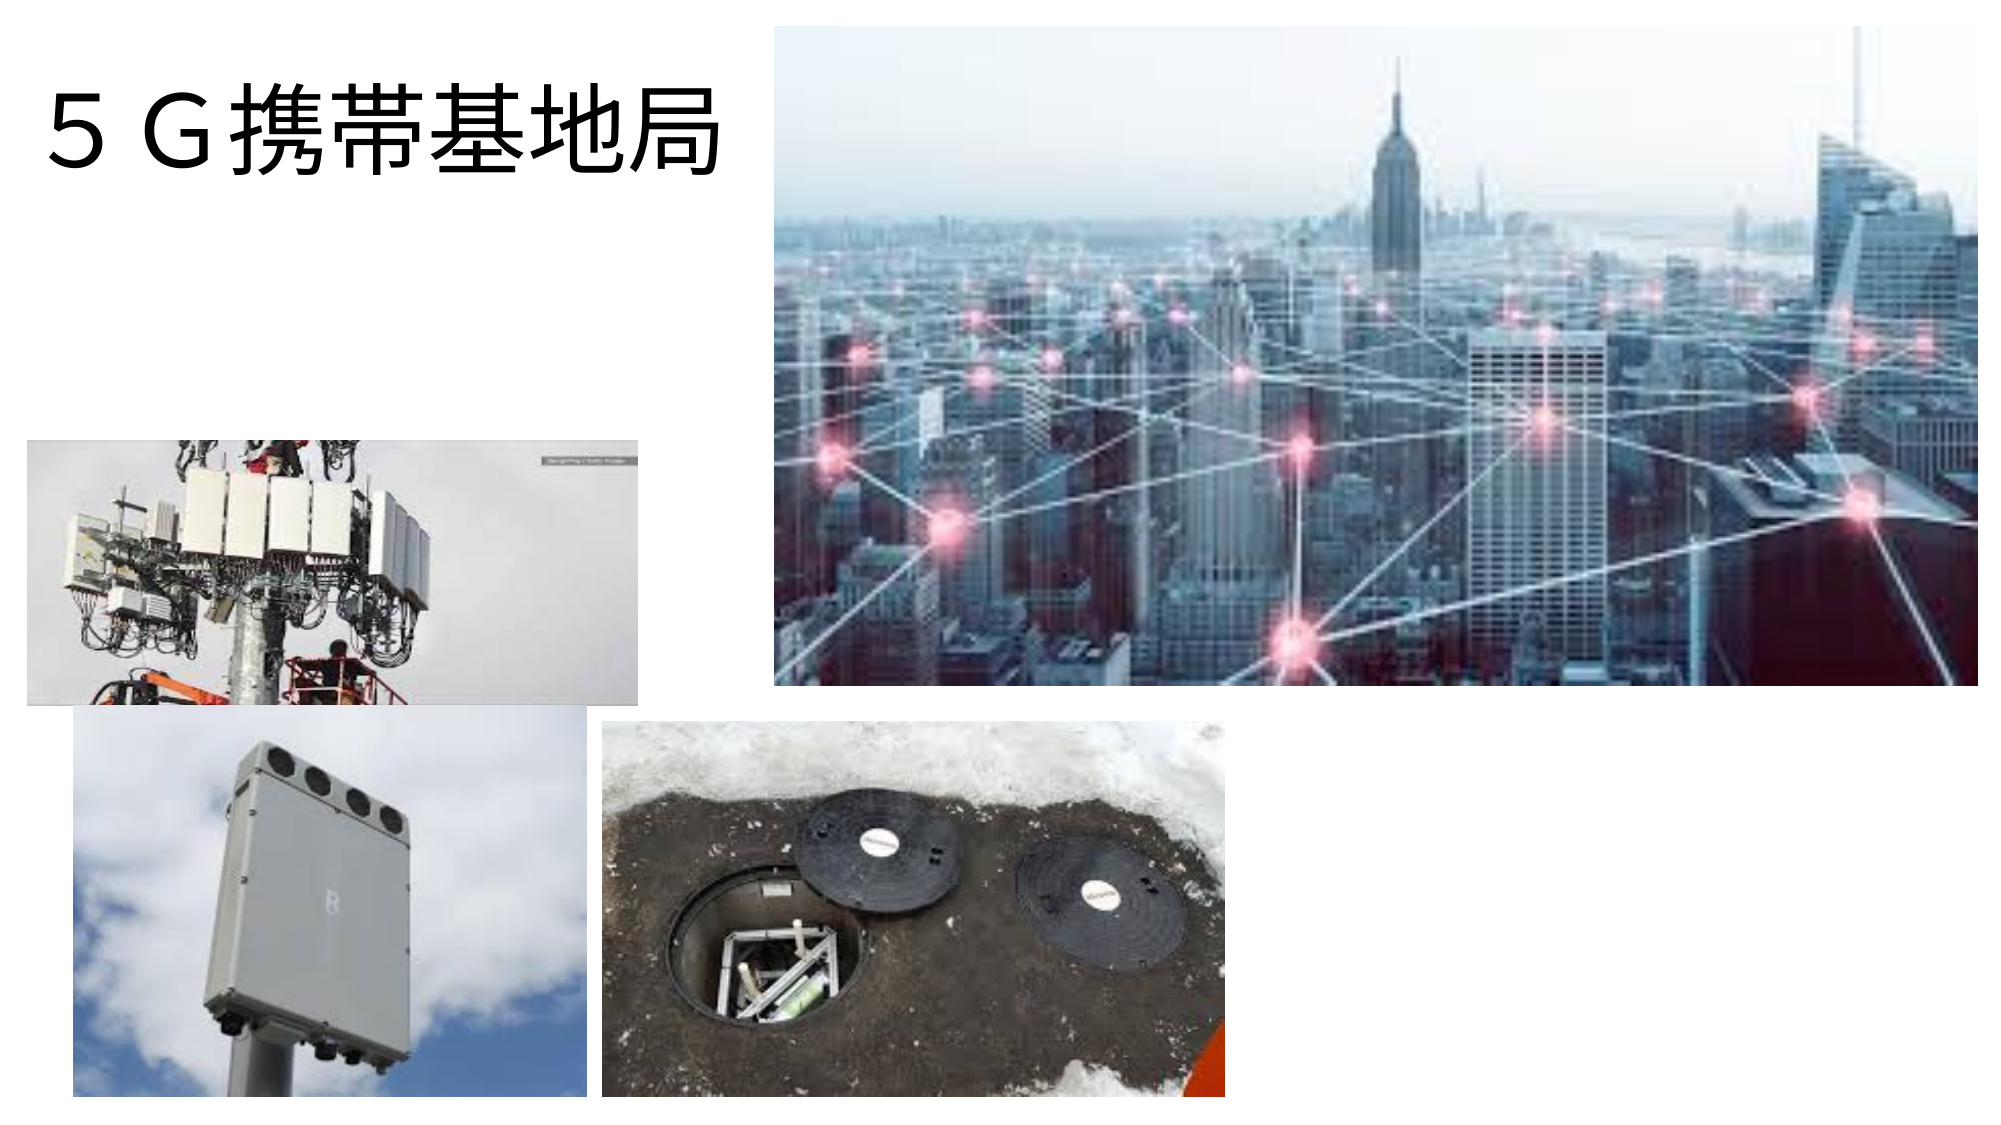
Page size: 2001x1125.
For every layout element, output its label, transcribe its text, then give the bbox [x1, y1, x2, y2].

picture [774, 26, 1978, 686]
picture [27, 440, 638, 1097]
title ５Ｇ携帯基地局 [12, 25, 1738, 244]
picture [602, 721, 1225, 1097]
